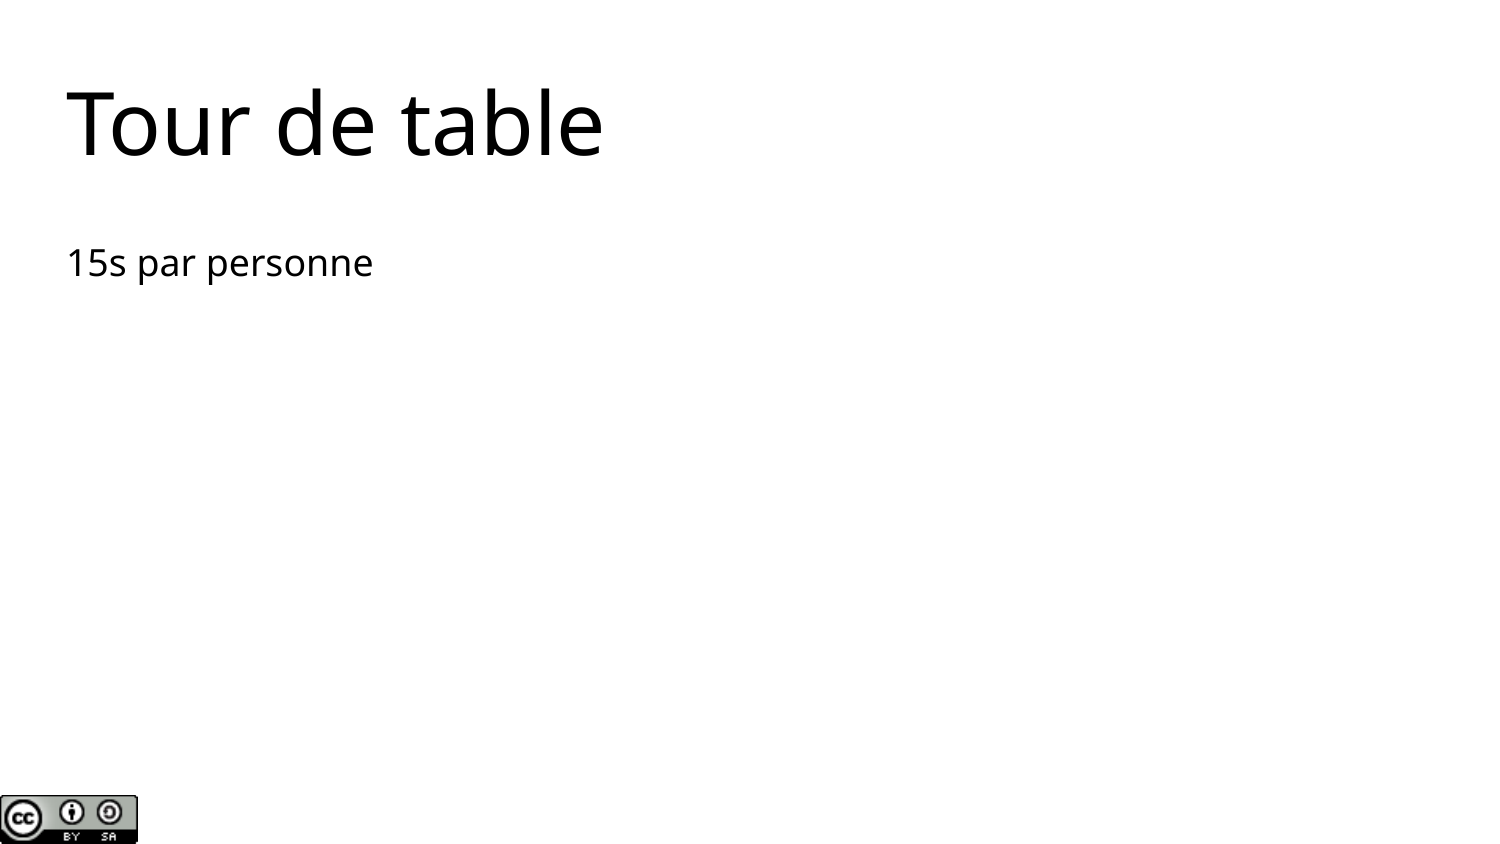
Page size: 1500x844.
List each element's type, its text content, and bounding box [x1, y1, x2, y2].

picture [0, 795, 138, 844]
list 15s par personne [51, 217, 1449, 778]
title Tour de table [51, 51, 1449, 189]
